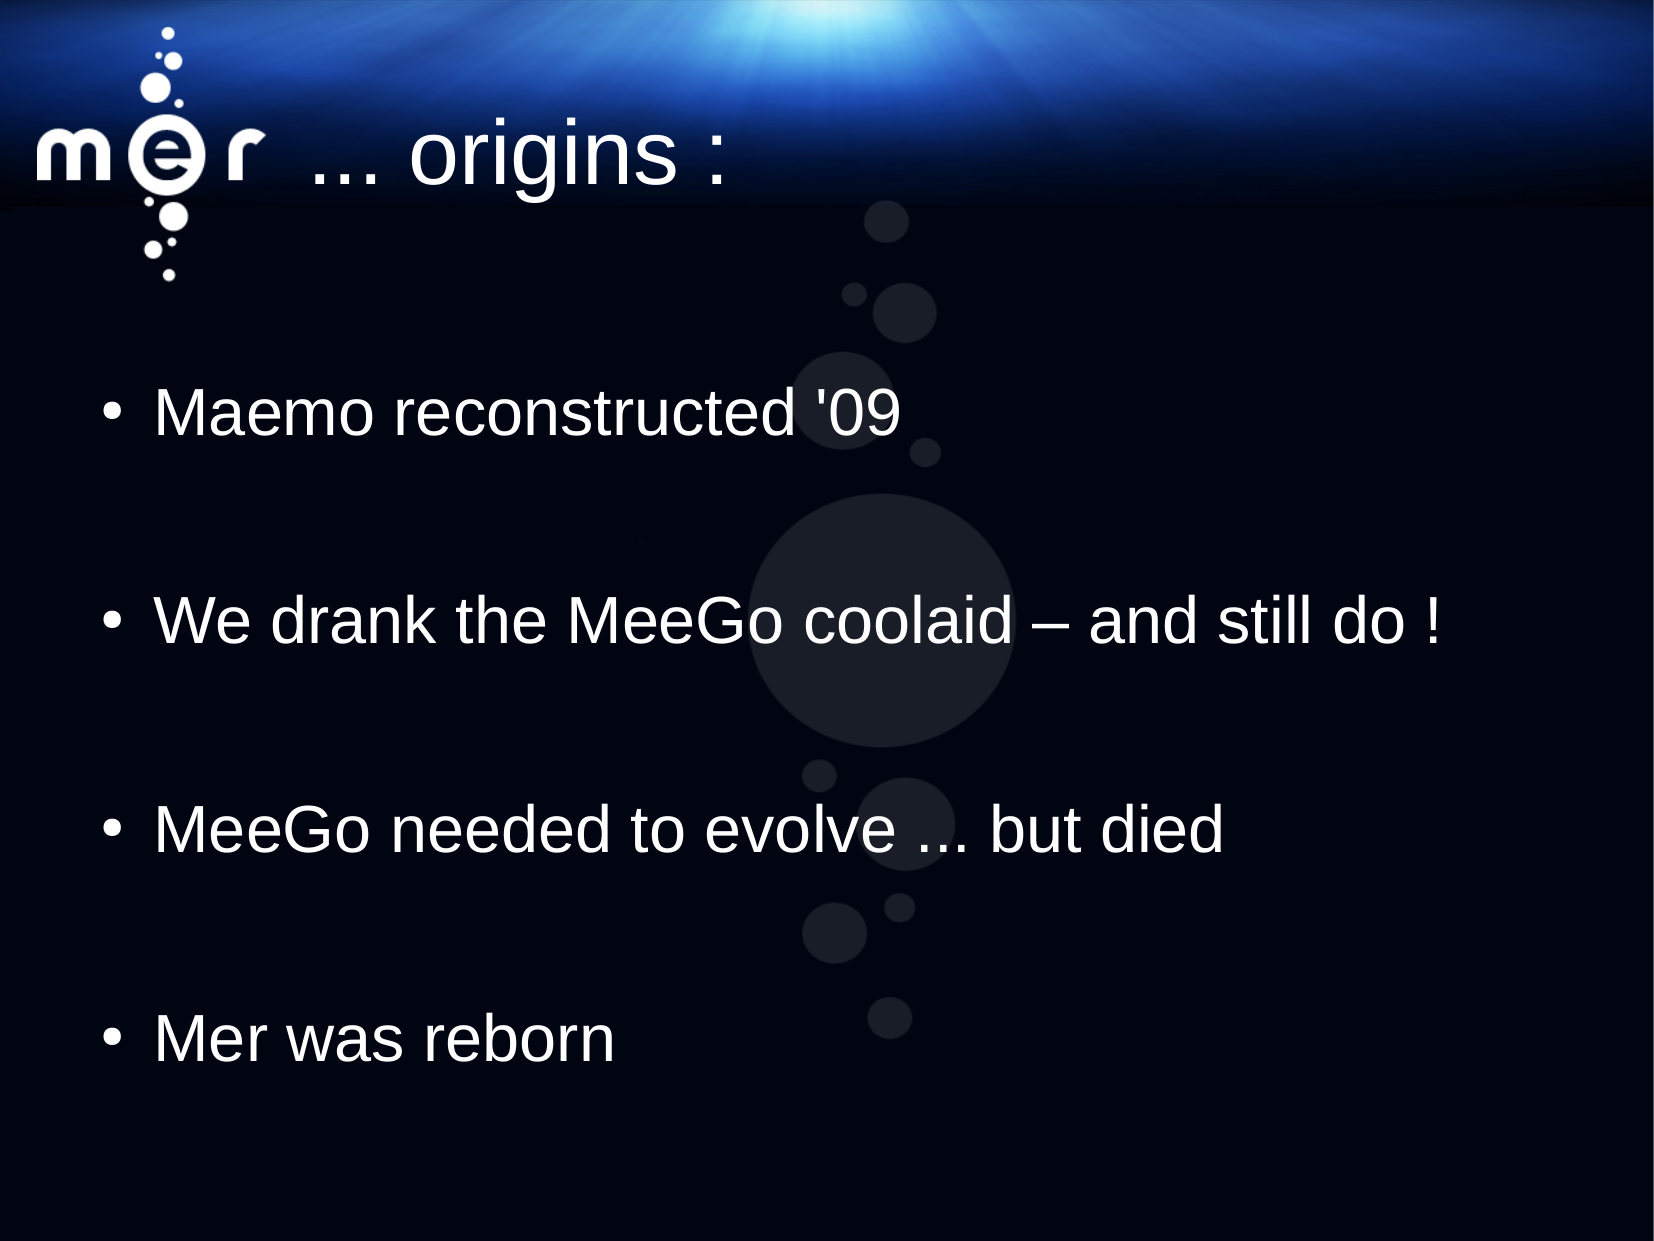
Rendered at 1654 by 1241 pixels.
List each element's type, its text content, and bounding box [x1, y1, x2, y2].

picture [0, 0, 1654, 1241]
title ... origins : [307, 49, 1571, 257]
list Maemo reconstructed '09 We drank the MeeGo coolaid – and still do ! MeeGo needed to evolve ... but died Mer was reborn [82, 375, 1571, 1109]
